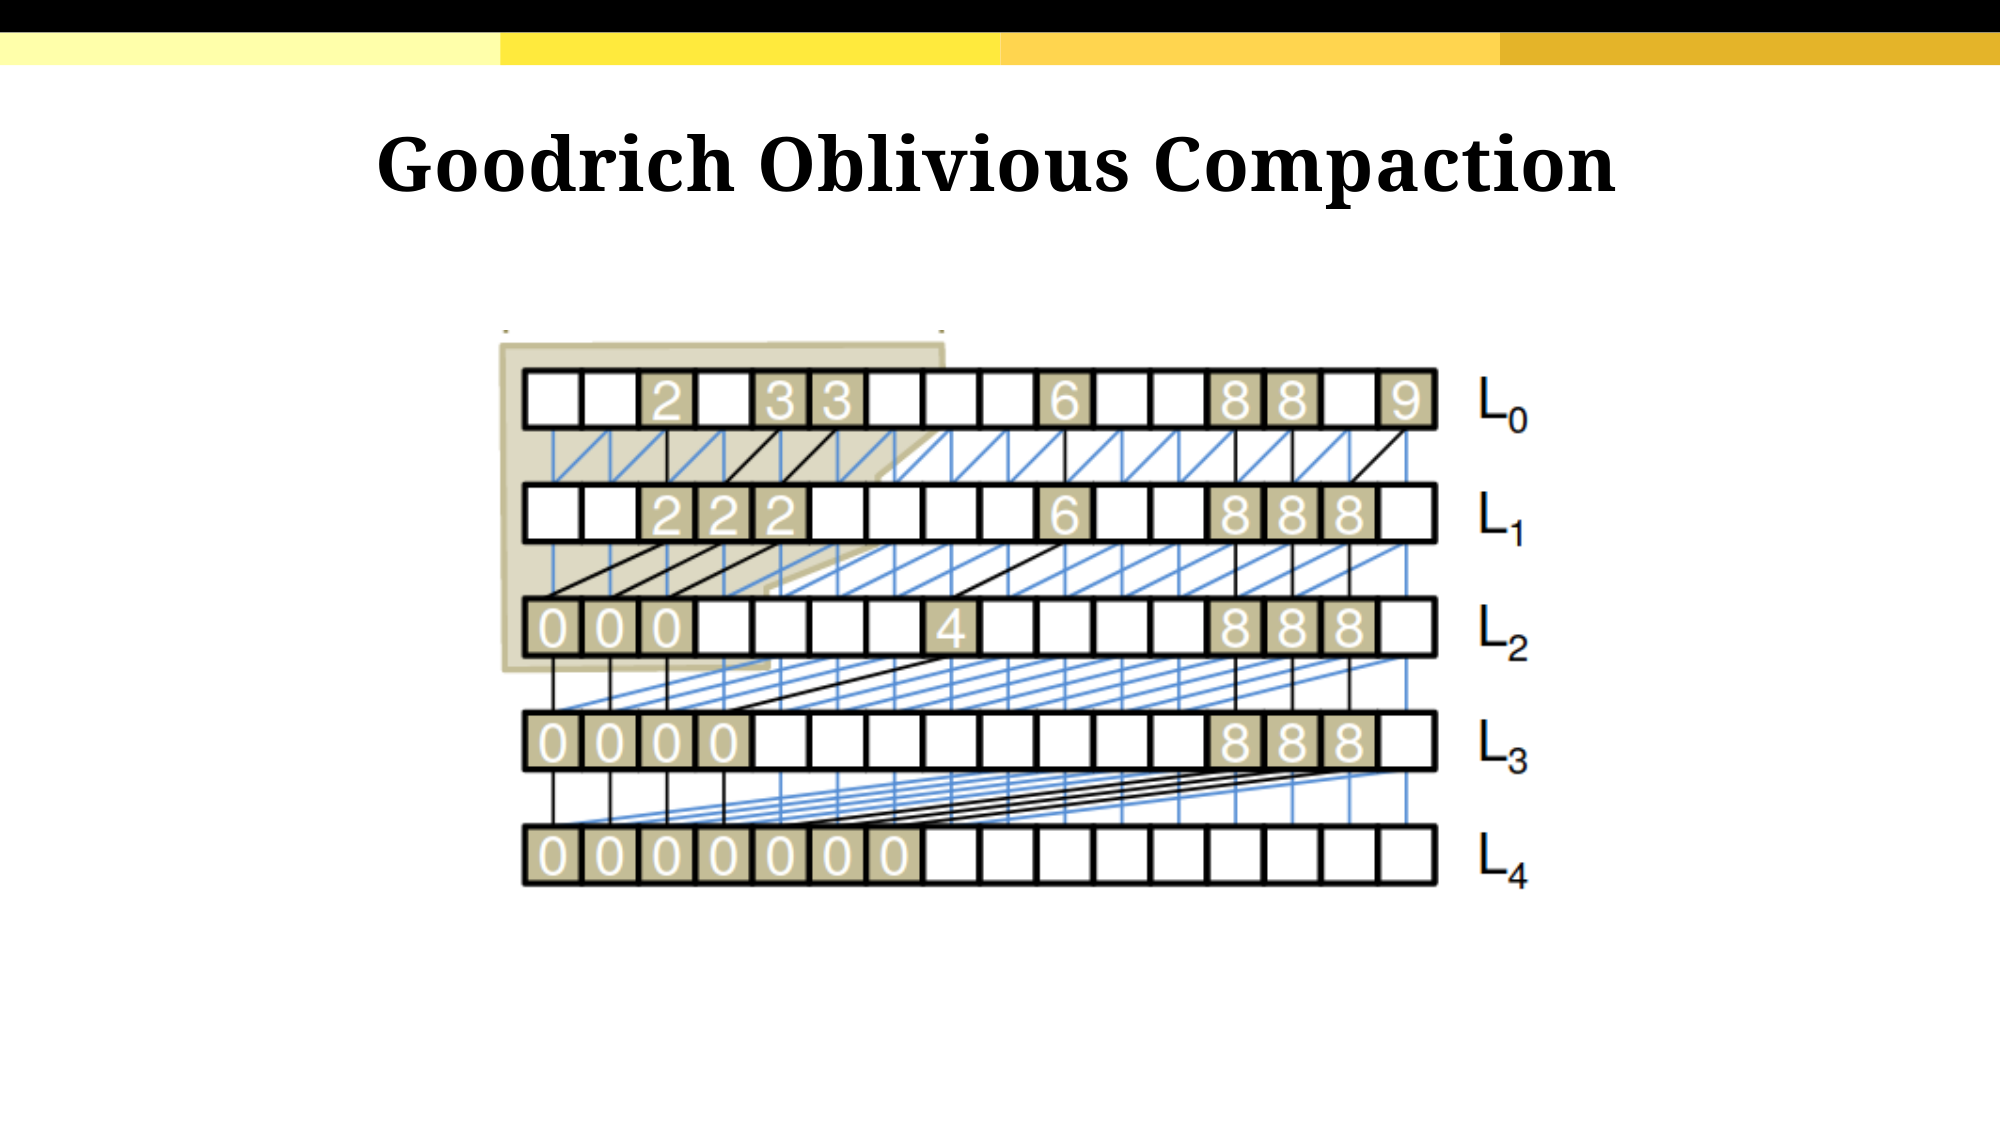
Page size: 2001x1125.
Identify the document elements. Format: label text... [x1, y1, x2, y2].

title Goodrich Oblivious Compaction [48, 94, 1947, 242]
picture [401, 330, 1627, 910]
